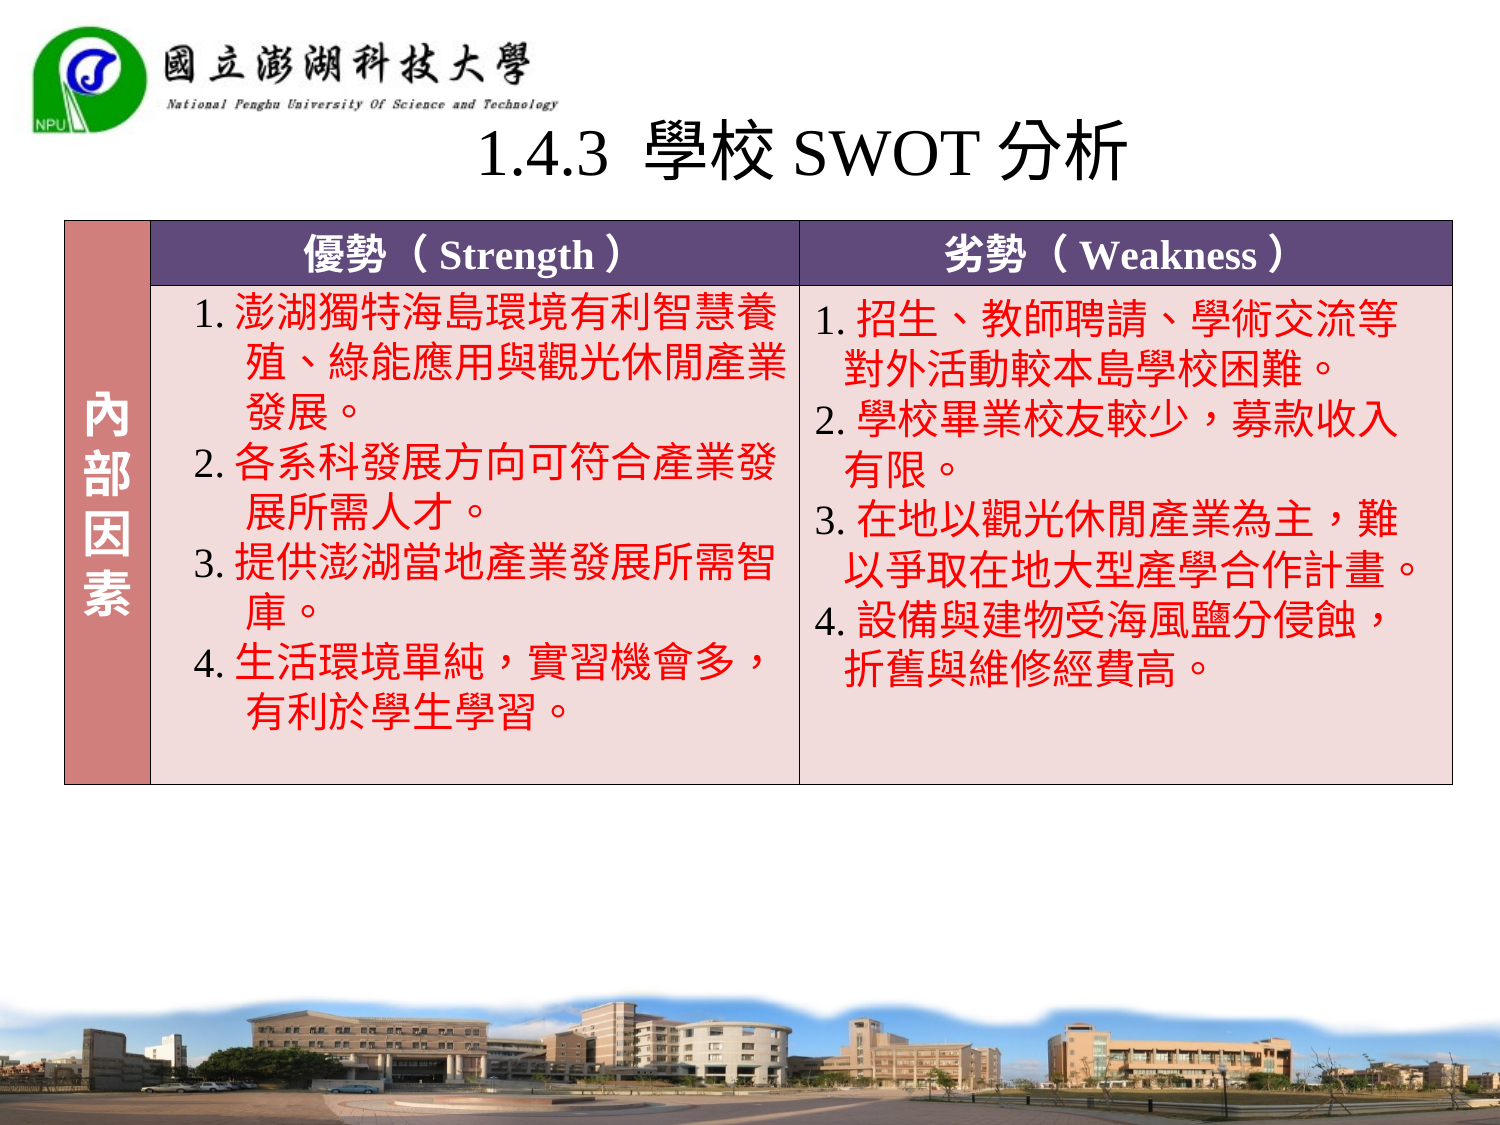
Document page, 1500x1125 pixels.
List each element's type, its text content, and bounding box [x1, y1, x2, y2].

picture [0, 0, 1500, 1125]
table_header 劣勢（Weakness） [800, 221, 1452, 285]
table_cell 1.招生、教師聘請、學術交流等對外活動較本島學校困難。 2.學校畢業校友較少，募款收入有限。 3.在地以觀光休閒產業為主，難以爭取在地大型產學合作計畫。 4.設備與建物受海風鹽分侵蝕，折舊與維修經費高。 [800, 286, 1452, 784]
table_header 內部因素 [65, 221, 150, 784]
table_cell 1.澎湖獨特海島環境有利智慧養殖、綠能應用與觀光休閒產業發展。 2.各系科發展方向可符合產業發展所需人才。 3.提供澎湖當地產業發展所需智庫。 4.生活環境單純，實習機會多，有利於學生學習。 [151, 286, 799, 784]
table_header 優勢（Strength） [151, 221, 799, 285]
text_box 1.4.3 學校SWOT分析 [324, 101, 1282, 197]
